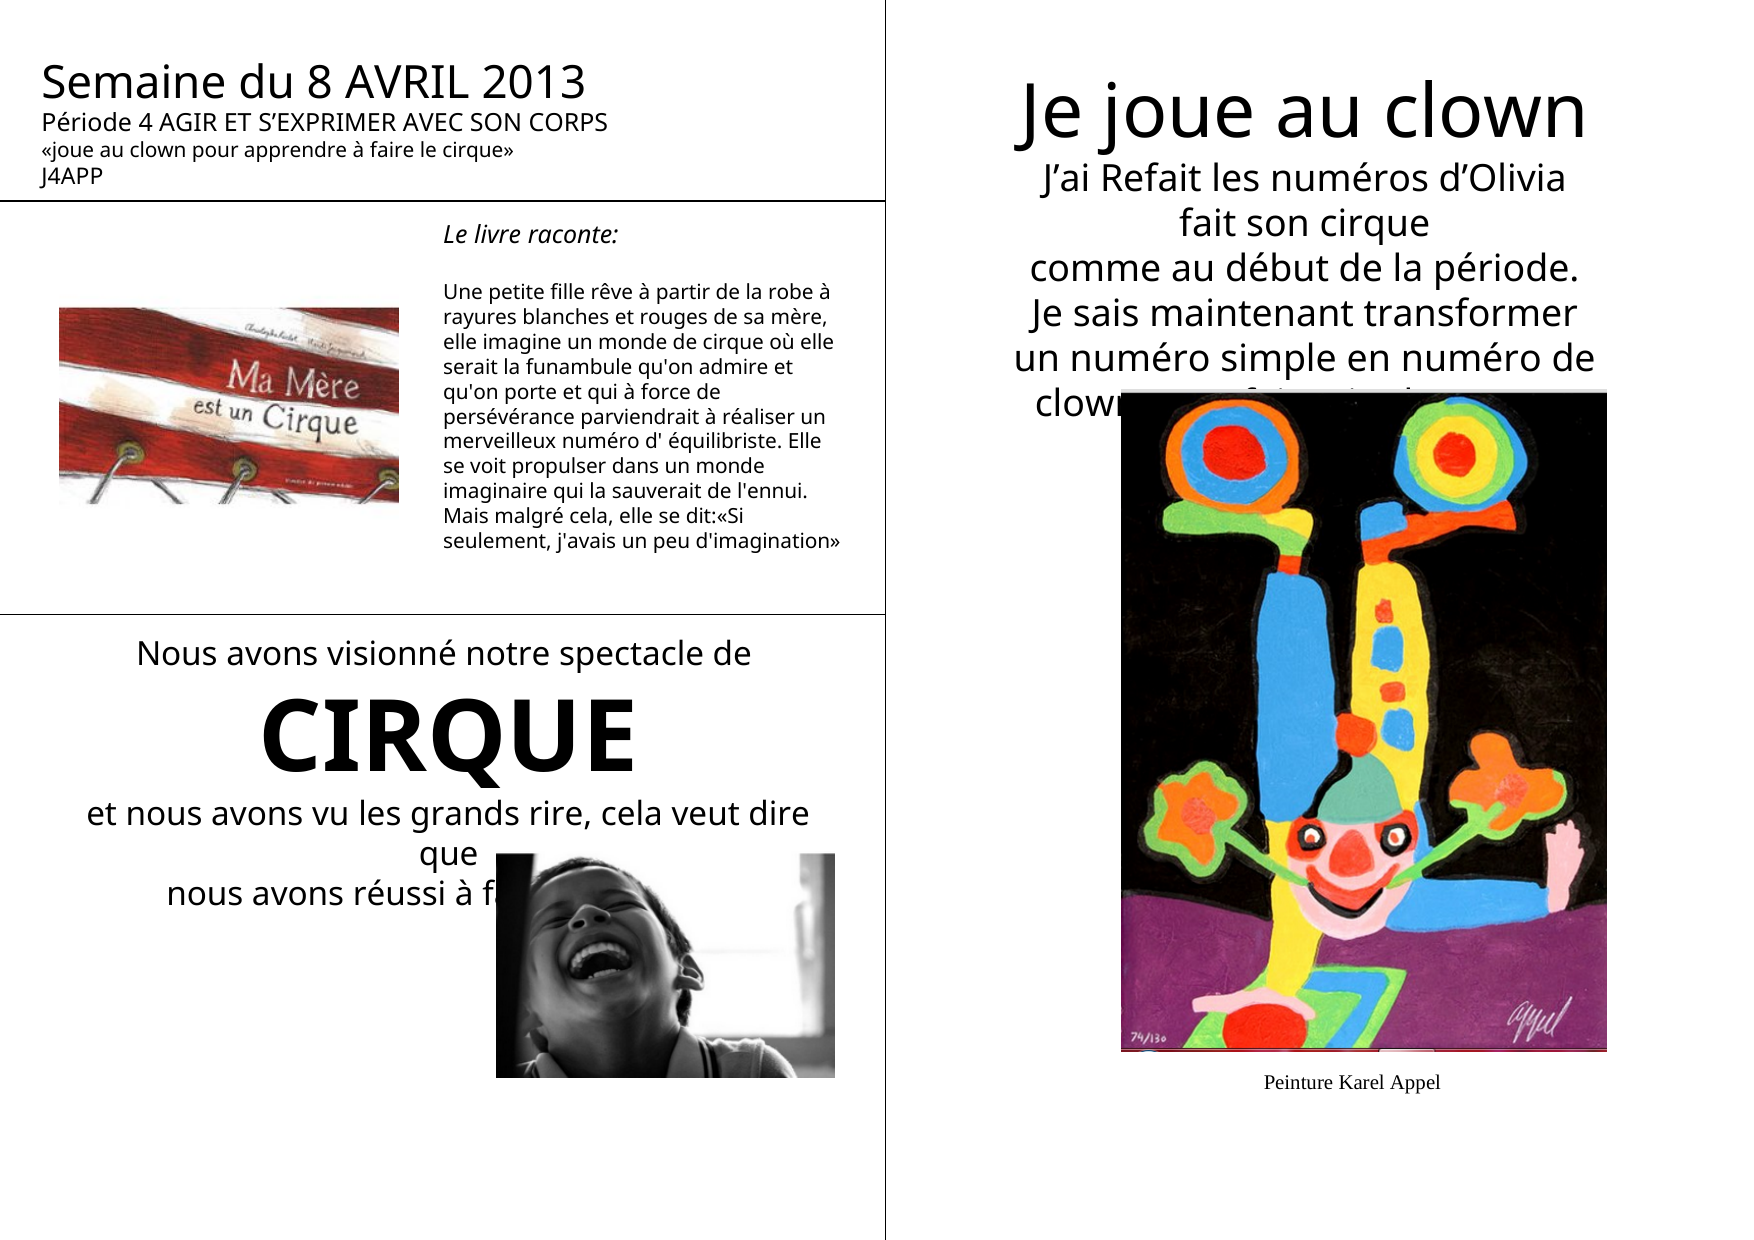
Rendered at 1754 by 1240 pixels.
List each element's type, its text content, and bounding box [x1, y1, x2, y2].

text_box Le livre raconte: Une petite fille rêve à partir de la robe à rayures blanches et rouges de sa mère, elle imagine un monde de cirque où elle serait la funambule qu'on admire et qu'on porte et qui à force de persévérance parviendrait à réaliser un merveilleux numéro d' équilibriste. Elle se voit propulser dans un monde imaginaire qui la sauverait de l'ennui. Mais malgré cela, elle se dit:«Si seulement, j'avais un peu d'imagination» [437, 212, 851, 603]
text_box Peinture Karel Appel [1240, 1062, 1465, 1093]
picture [496, 850, 835, 1078]
text_box Période 4 AGIR ET S’EXPRIMER AVEC SON CORPS «joue au clown pour apprendre à faire le cirque» J4APP [35, 100, 851, 195]
picture [59, 236, 399, 576]
text_box J’ai Refait les numéros d’Olivia fait son cirque comme au début de la période. Je sais maintenant transformer un numéro simple en numéro de clown pour faire rire les autres [1003, 147, 1607, 320]
text_box Je joue au clown [897, 55, 1713, 355]
text_box Semaine du 8 AVRIL 2013 [35, 47, 851, 100]
picture [1121, 389, 1607, 1052]
text_box Nous avons visionné notre spectacle de CIRQUE et nous avons vu les grands rire, cela veut dire que nous avons réussi à faire les clowns. [59, 626, 839, 1205]
